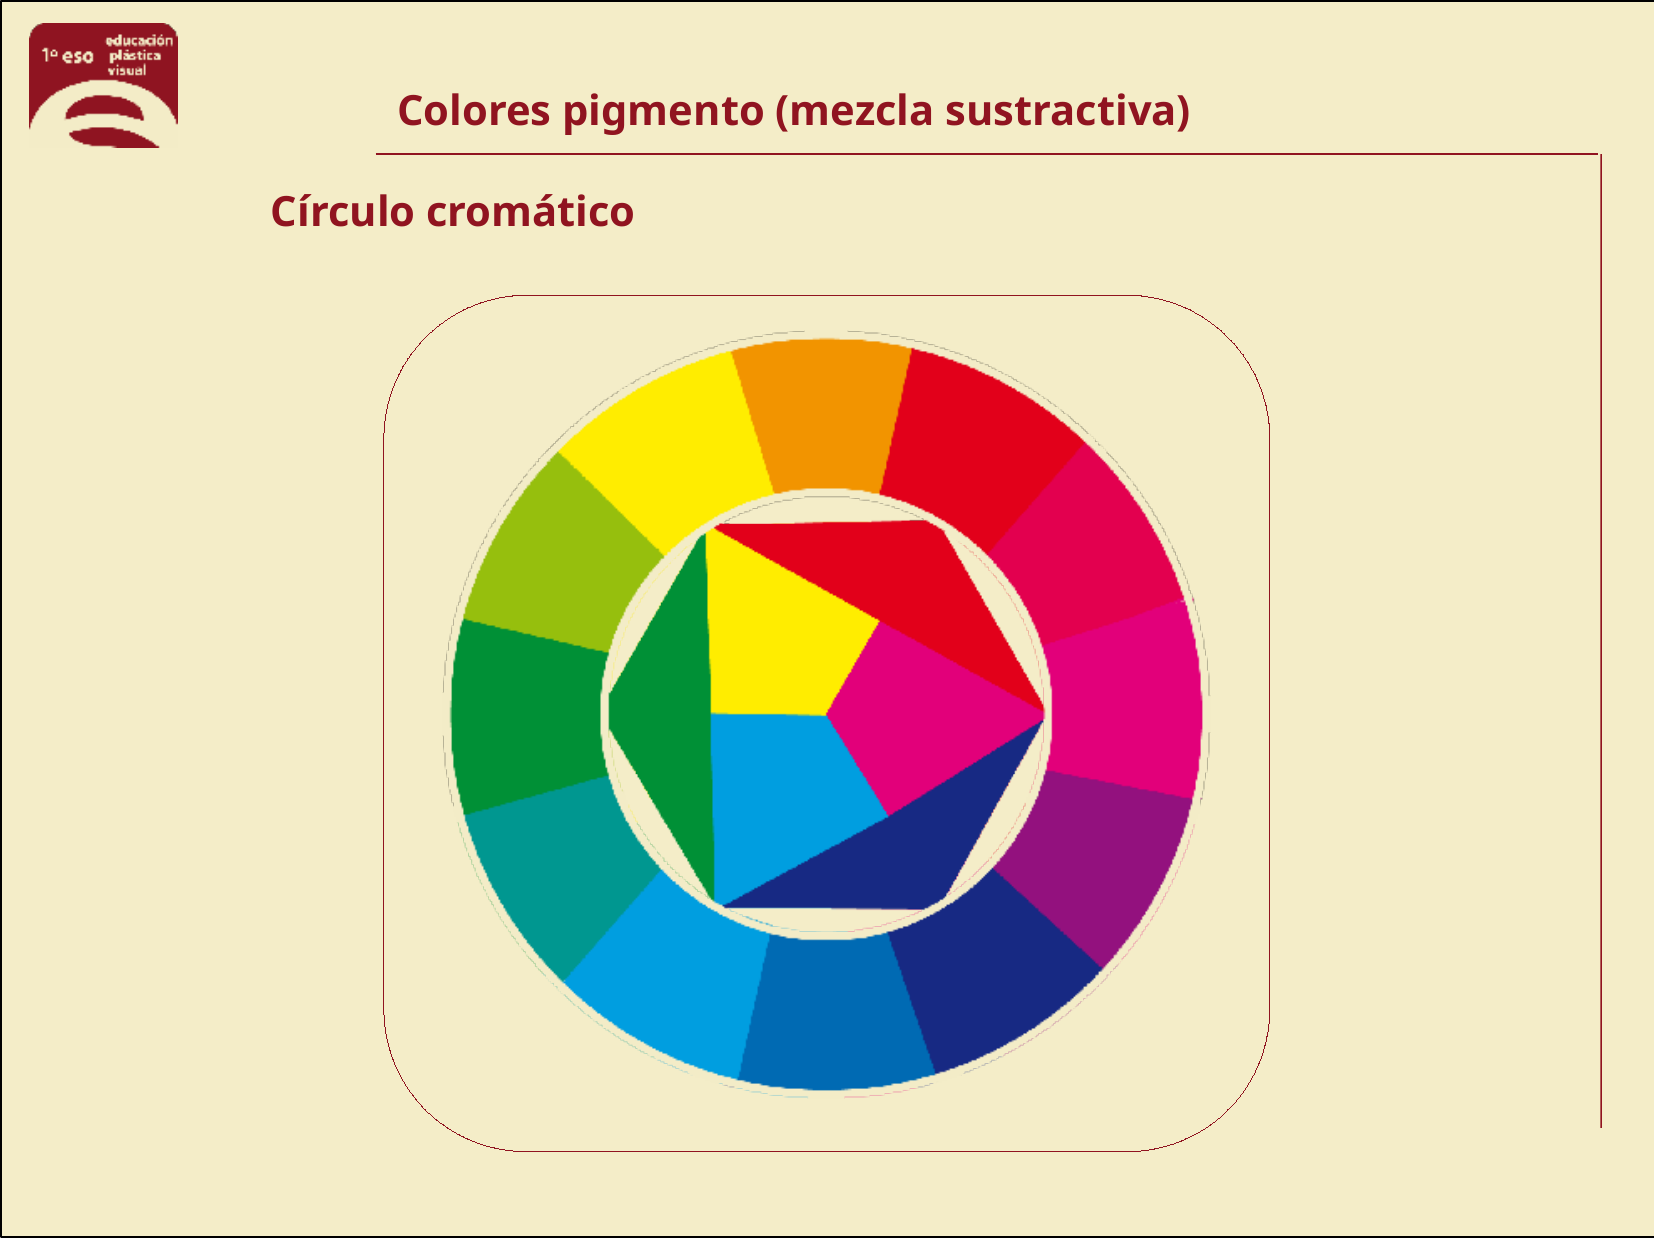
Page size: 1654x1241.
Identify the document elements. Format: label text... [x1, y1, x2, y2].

text_box Colores pigmento (mezcla sustractiva) [318, 82, 1270, 136]
picture [0, 0, 1654, 1241]
text_box Círculo cromático [35, 183, 798, 237]
